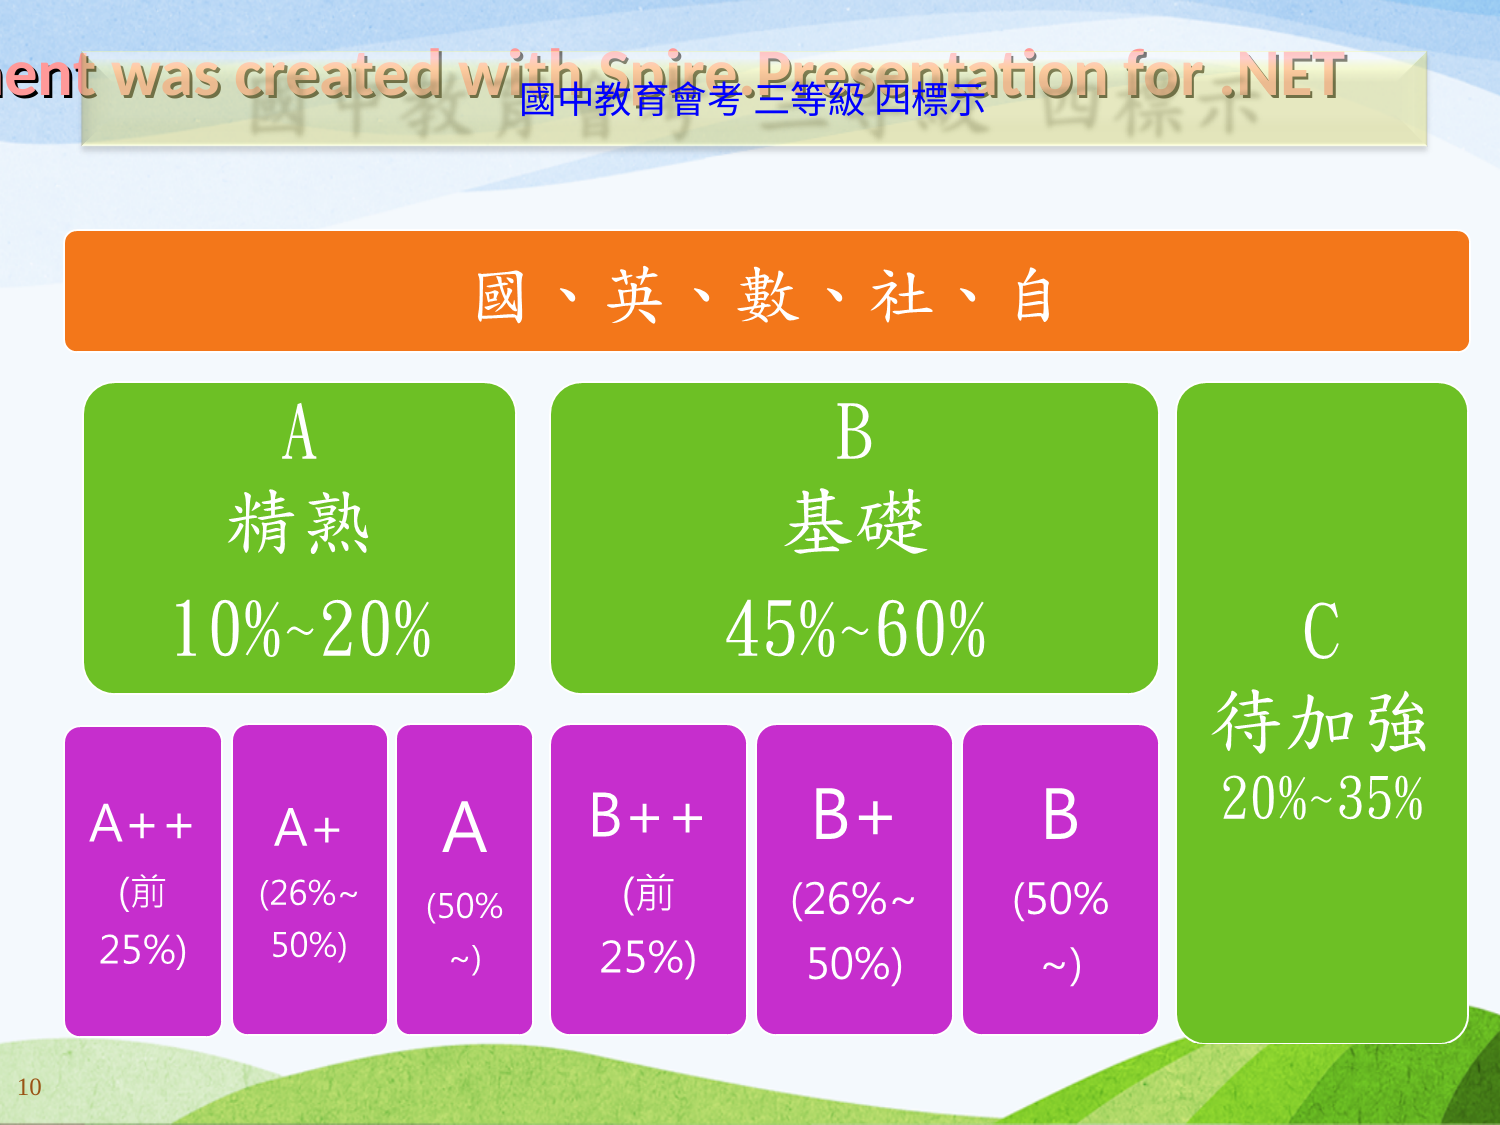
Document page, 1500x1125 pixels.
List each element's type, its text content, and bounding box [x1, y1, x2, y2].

text_box 國中教育會考 三等級 四標示 [81, 52, 1425, 146]
text_box 10 [2, 1068, 96, 1107]
picture [0, 0, 1500, 1125]
